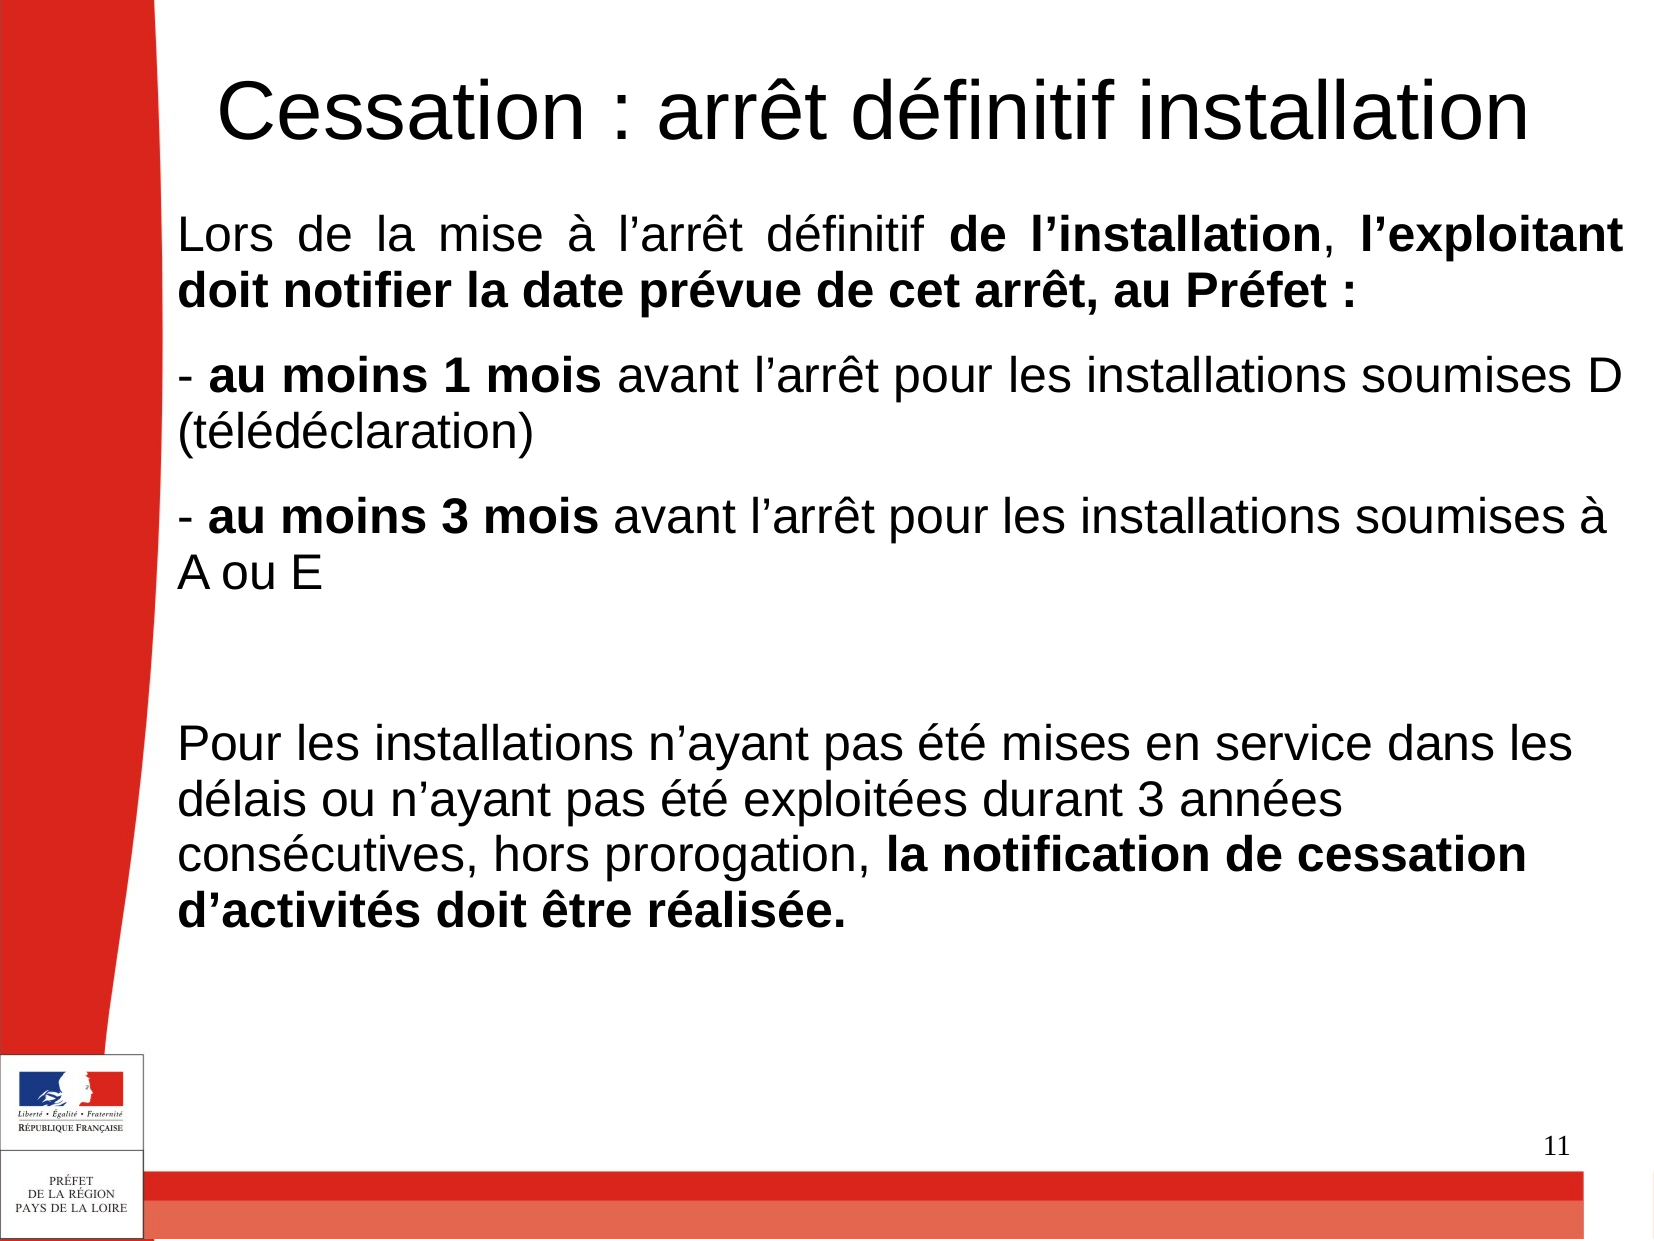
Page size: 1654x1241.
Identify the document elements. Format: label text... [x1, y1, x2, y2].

picture [0, 0, 1654, 1241]
list Lors de la mise à l’arrêt définitif de l’installation, l’exploitant doit notifier la date prévue de cet arrêt, au Préfet : - au moins 1 mois avant l’arrêt pour les installations soumises D (télédéclaration) - au moins 3 mois avant l’arrêt pour les installations soumises à A ou E Pour les installations n’ayant pas été mises en service dans les délais ou n’ayant pas été exploitées durant 3 années consécutives, hors prorogation, la notification de cessation d’activités doit être réalisée. [177, 206, 1625, 1137]
title Cessation : arrêt définitif installation [165, 7, 1654, 214]
